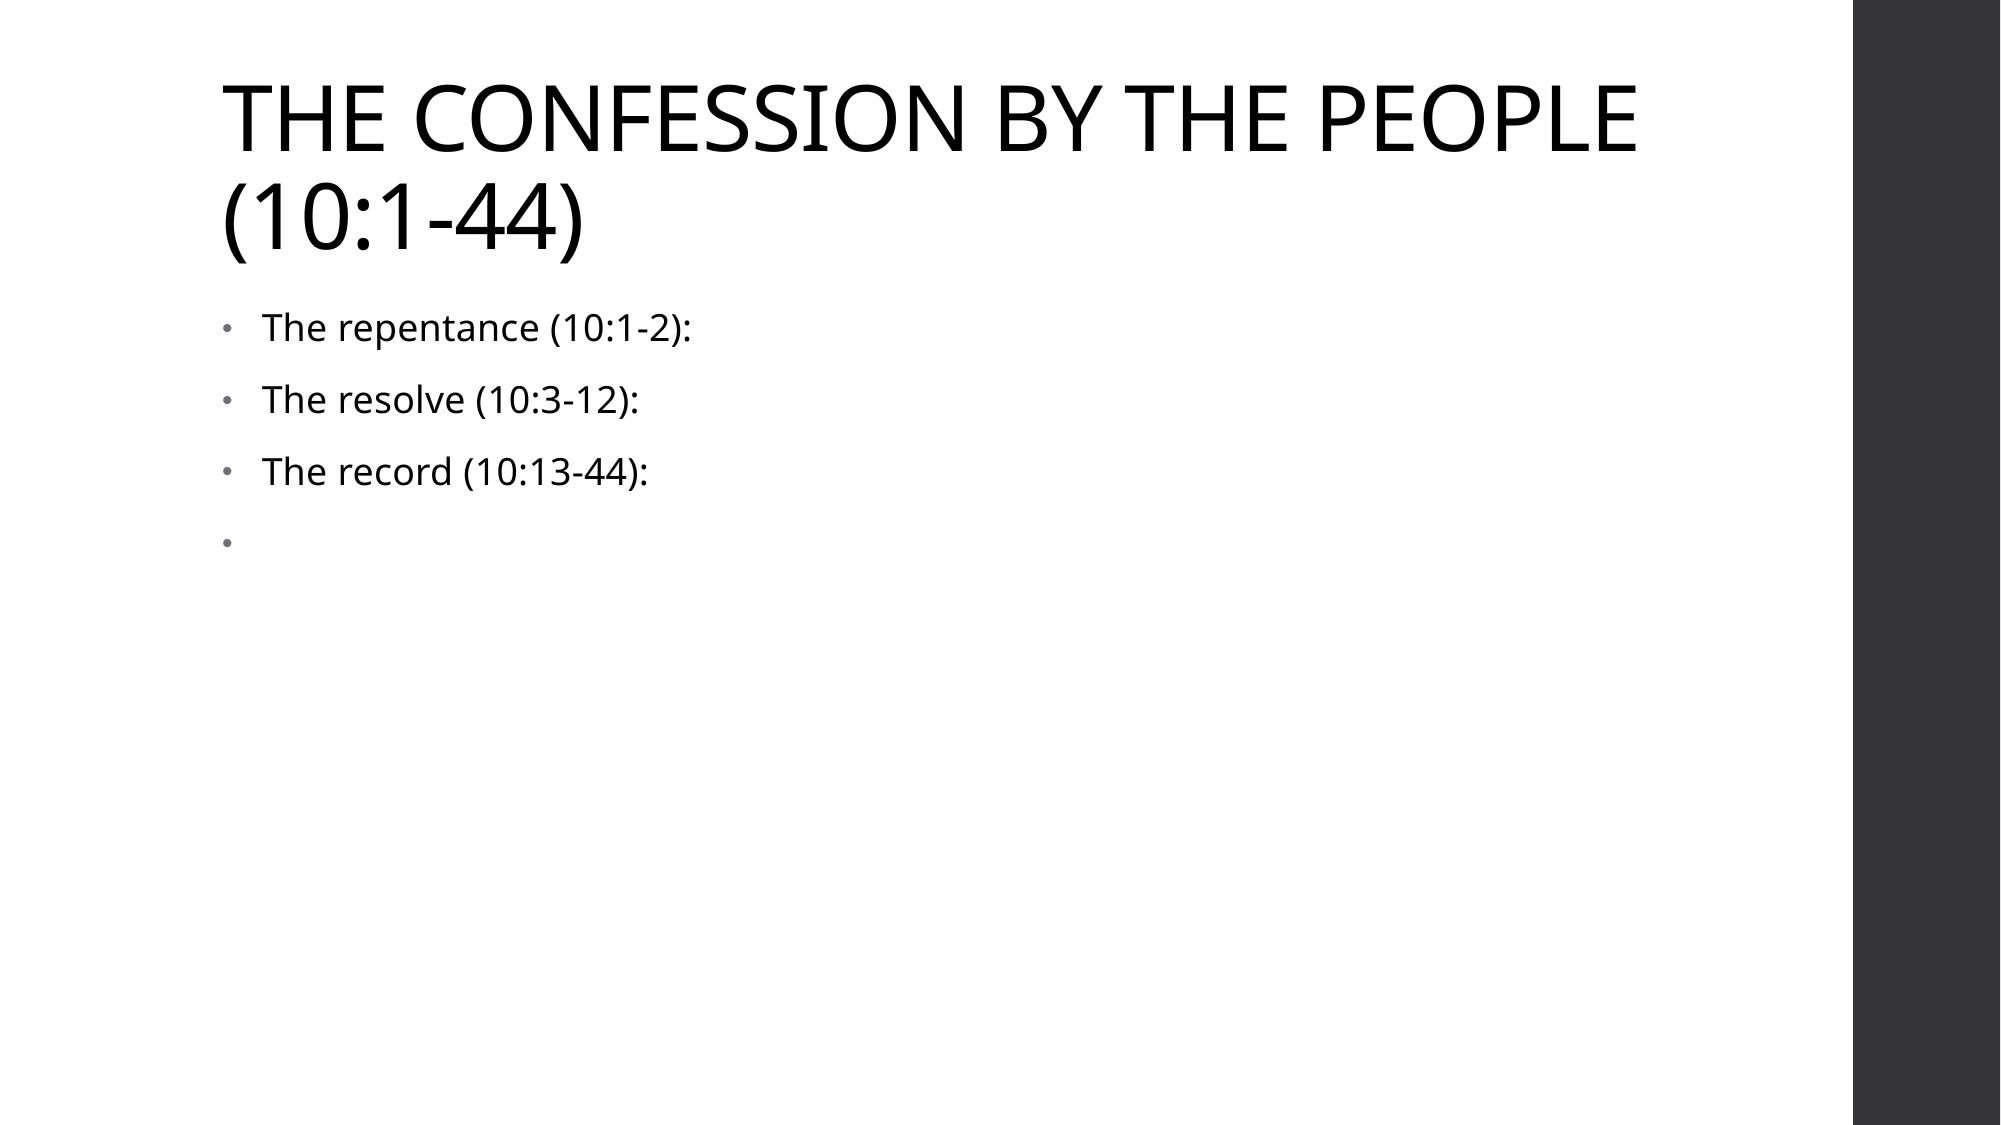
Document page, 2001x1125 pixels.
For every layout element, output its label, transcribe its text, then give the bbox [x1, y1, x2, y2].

title THE CONFESSION BY THE PEOPLE (10:1-44) [206, 60, 1797, 278]
list The repentance (10:1-2): The resolve (10:3-12): The record (10:13-44): [206, 299, 1617, 1014]
